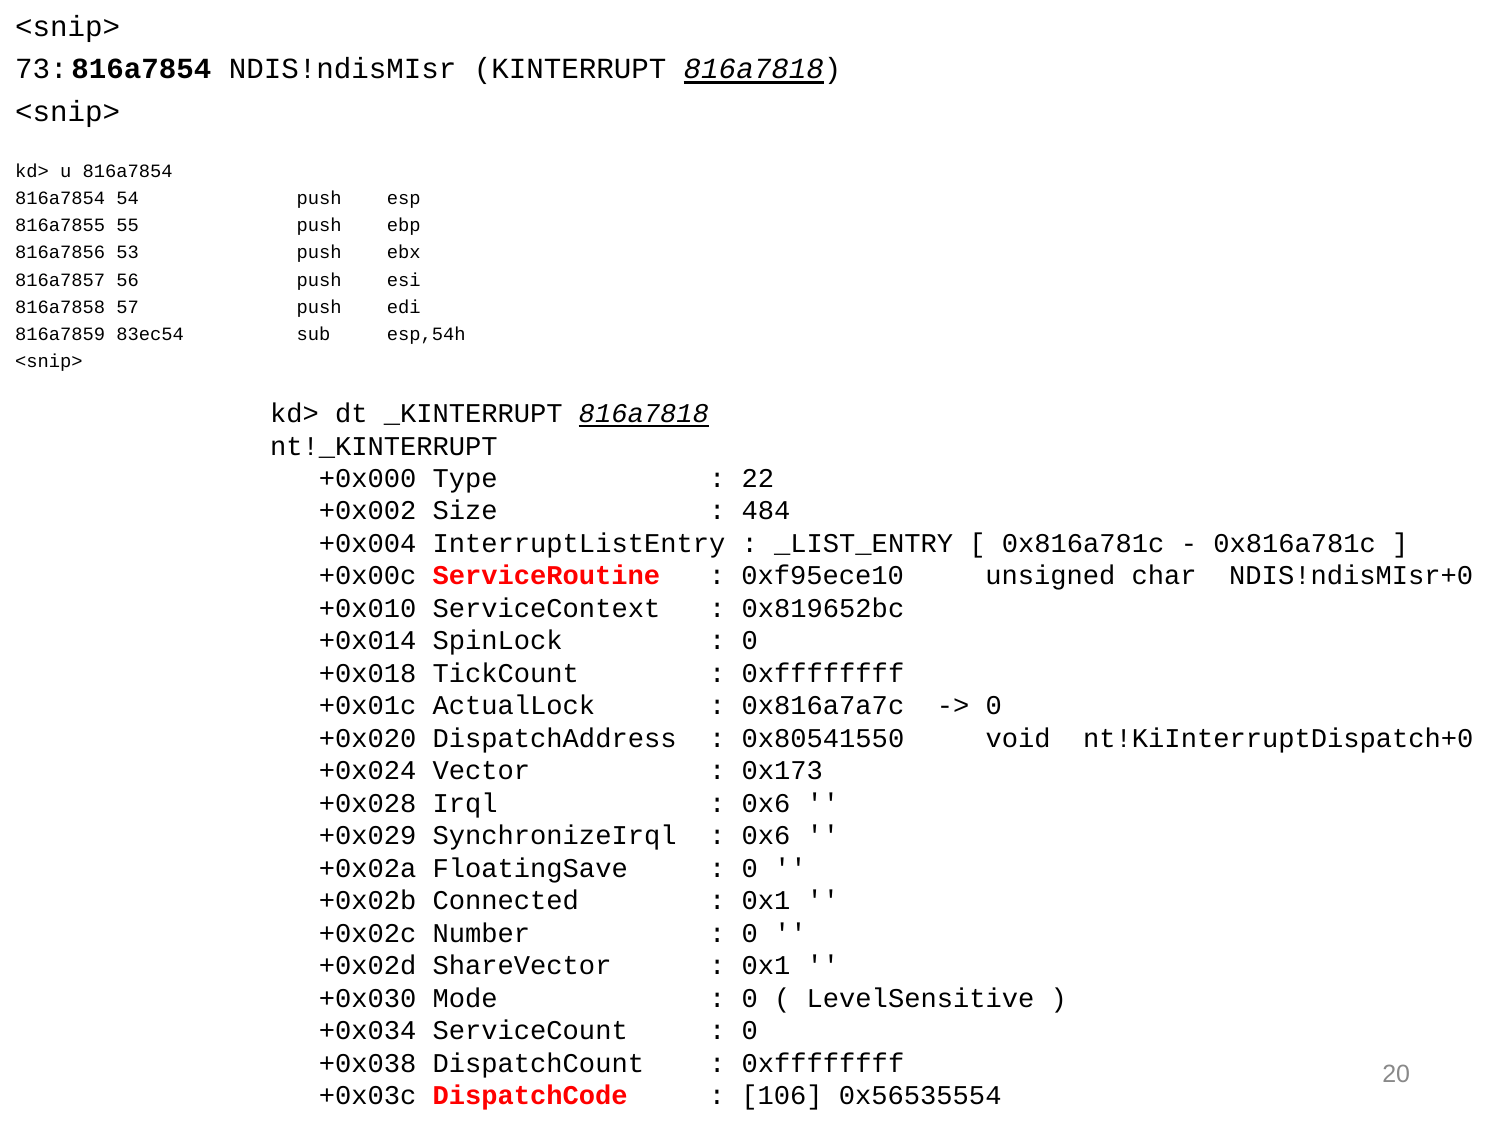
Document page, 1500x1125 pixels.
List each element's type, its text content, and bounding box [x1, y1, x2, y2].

text_box kd> dt _KINTERRUPT 816a7818 nt!_KINTERRUPT +0x000 Type : 22 +0x002 Size : 484 +0x004 InterruptListEntry : _LIST_ENTRY [ 0x816a781c - 0x816a781c ] +0x00c ServiceRoutine : 0xf95ece10 unsigned char NDIS!ndisMIsr+0 +0x010 ServiceContext : 0x819652bc +0x014 SpinLock : 0 +0x018 TickCount : 0xffffffff +0x01c ActualLock : 0x816a7a7c -> 0 +0x020 DispatchAddress : 0x80541550 void nt!KiInterruptDispatch+0 +0x024 Vector : 0x173 +0x028 Irql : 0x6 '' +0x029 SynchronizeIrql : 0x6 '' +0x02a FloatingSave : 0 '' +0x02b Connected : 0x1 '' +0x02c Number : 0 '' +0x02d ShareVector : 0x1 '' +0x030 Mode : 0 ( LevelSensitive ) +0x034 ServiceCount : 0 +0x038 DispatchCount : 0xffffffff +0x03c DispatchCode : [106] 0x56535554 [255, 387, 1500, 1118]
list <snip> 73: 816a7854 NDIS!ndisMIsr (KINTERRUPT 816a7818) <snip> kd> u 816a7854 816a7854 54 push esp 816a7855 55 push ebp 816a7856 53 push ebx 816a7857 56 push esi 816a7858 57 push edi 816a7859 83ec54 sub esp,54h <snip> [0, 0, 1013, 1125]
